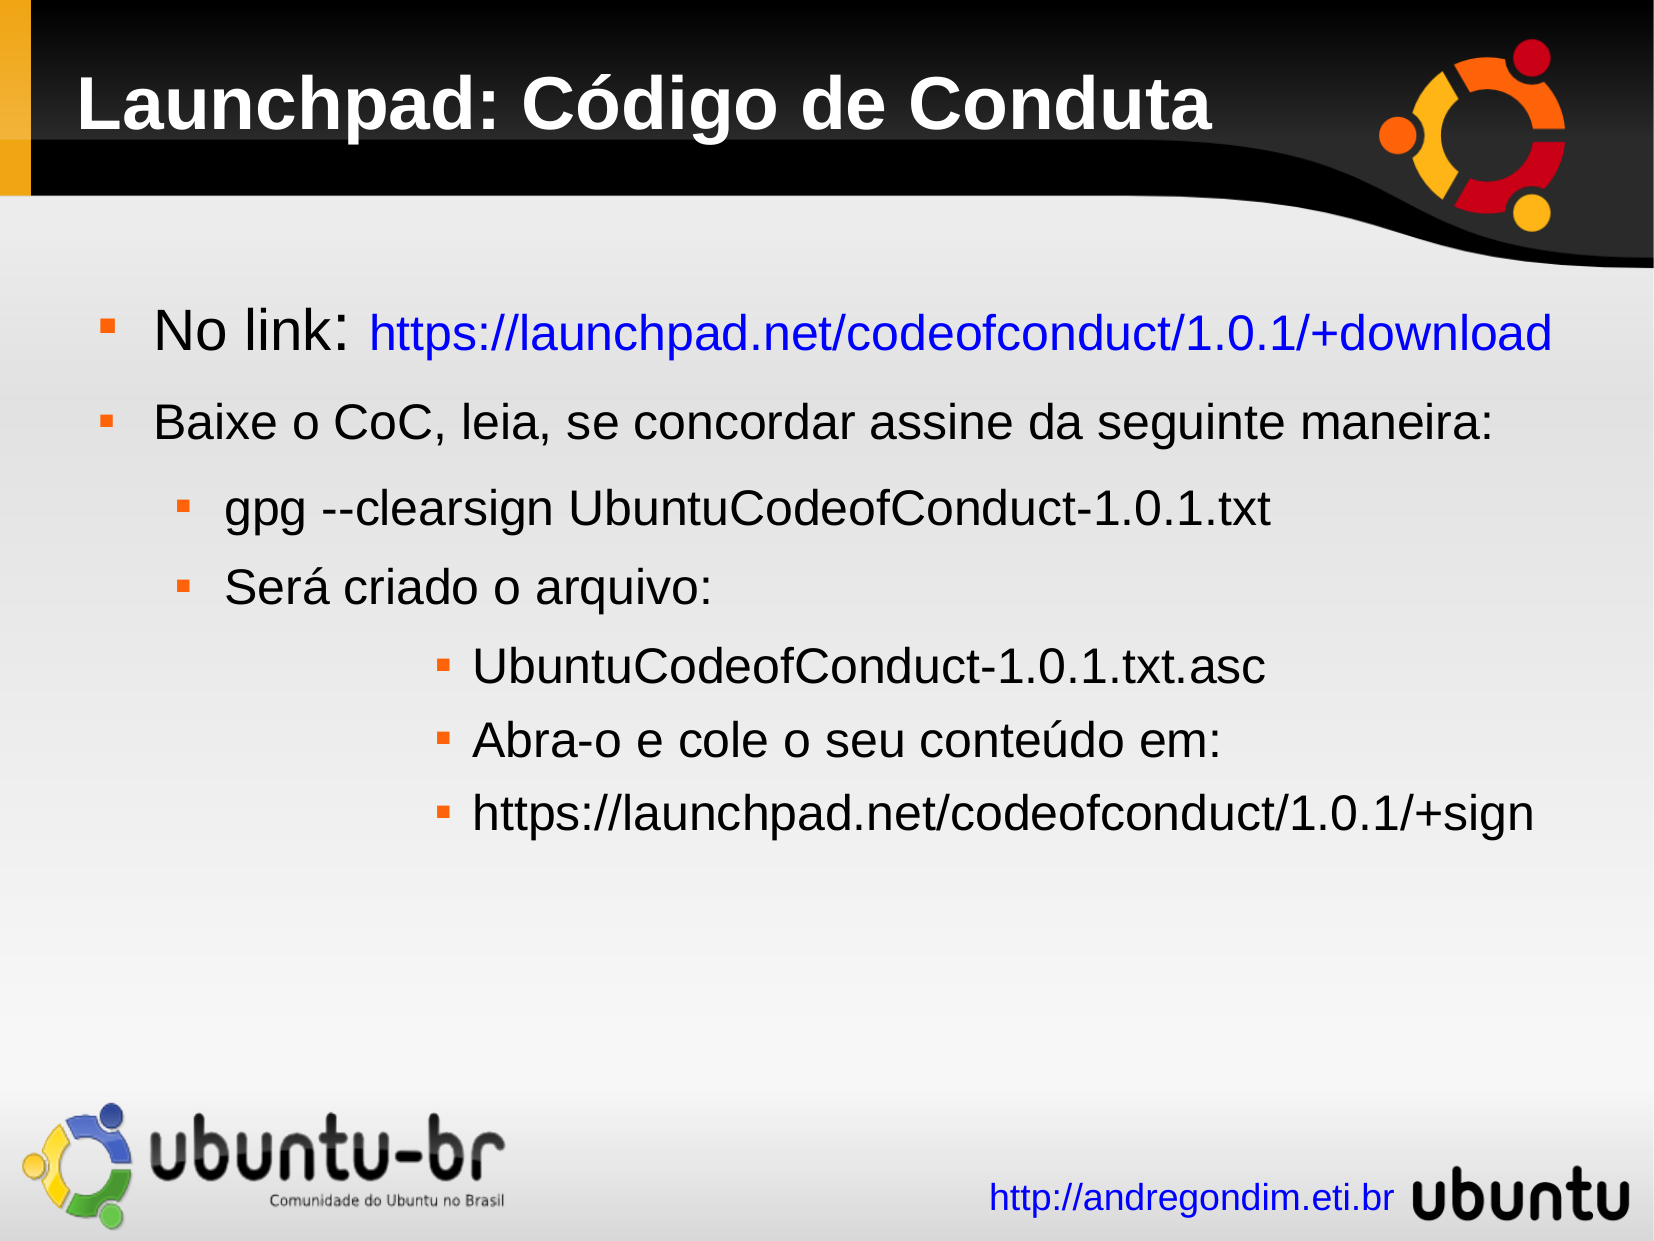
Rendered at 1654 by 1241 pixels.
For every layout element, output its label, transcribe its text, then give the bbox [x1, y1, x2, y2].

title Launchpad: Código de Conduta [76, 7, 1565, 200]
list No link: https://launchpad.net/codeofconduct/1.0.1/+download Baixe o CoC, leia, se concordar assine da seguinte maneira: gpg --clearsign UbuntuCodeofConduct-1.0.1.txt Será criado o arquivo: UbuntuCodeofConduct-1.0.1.txt.asc Abra-o e cole o seu conteúdo em: https://launchpad.net/codeofconduct/1.0.1/+sign [82, 290, 1571, 945]
picture [0, 0, 1654, 1241]
